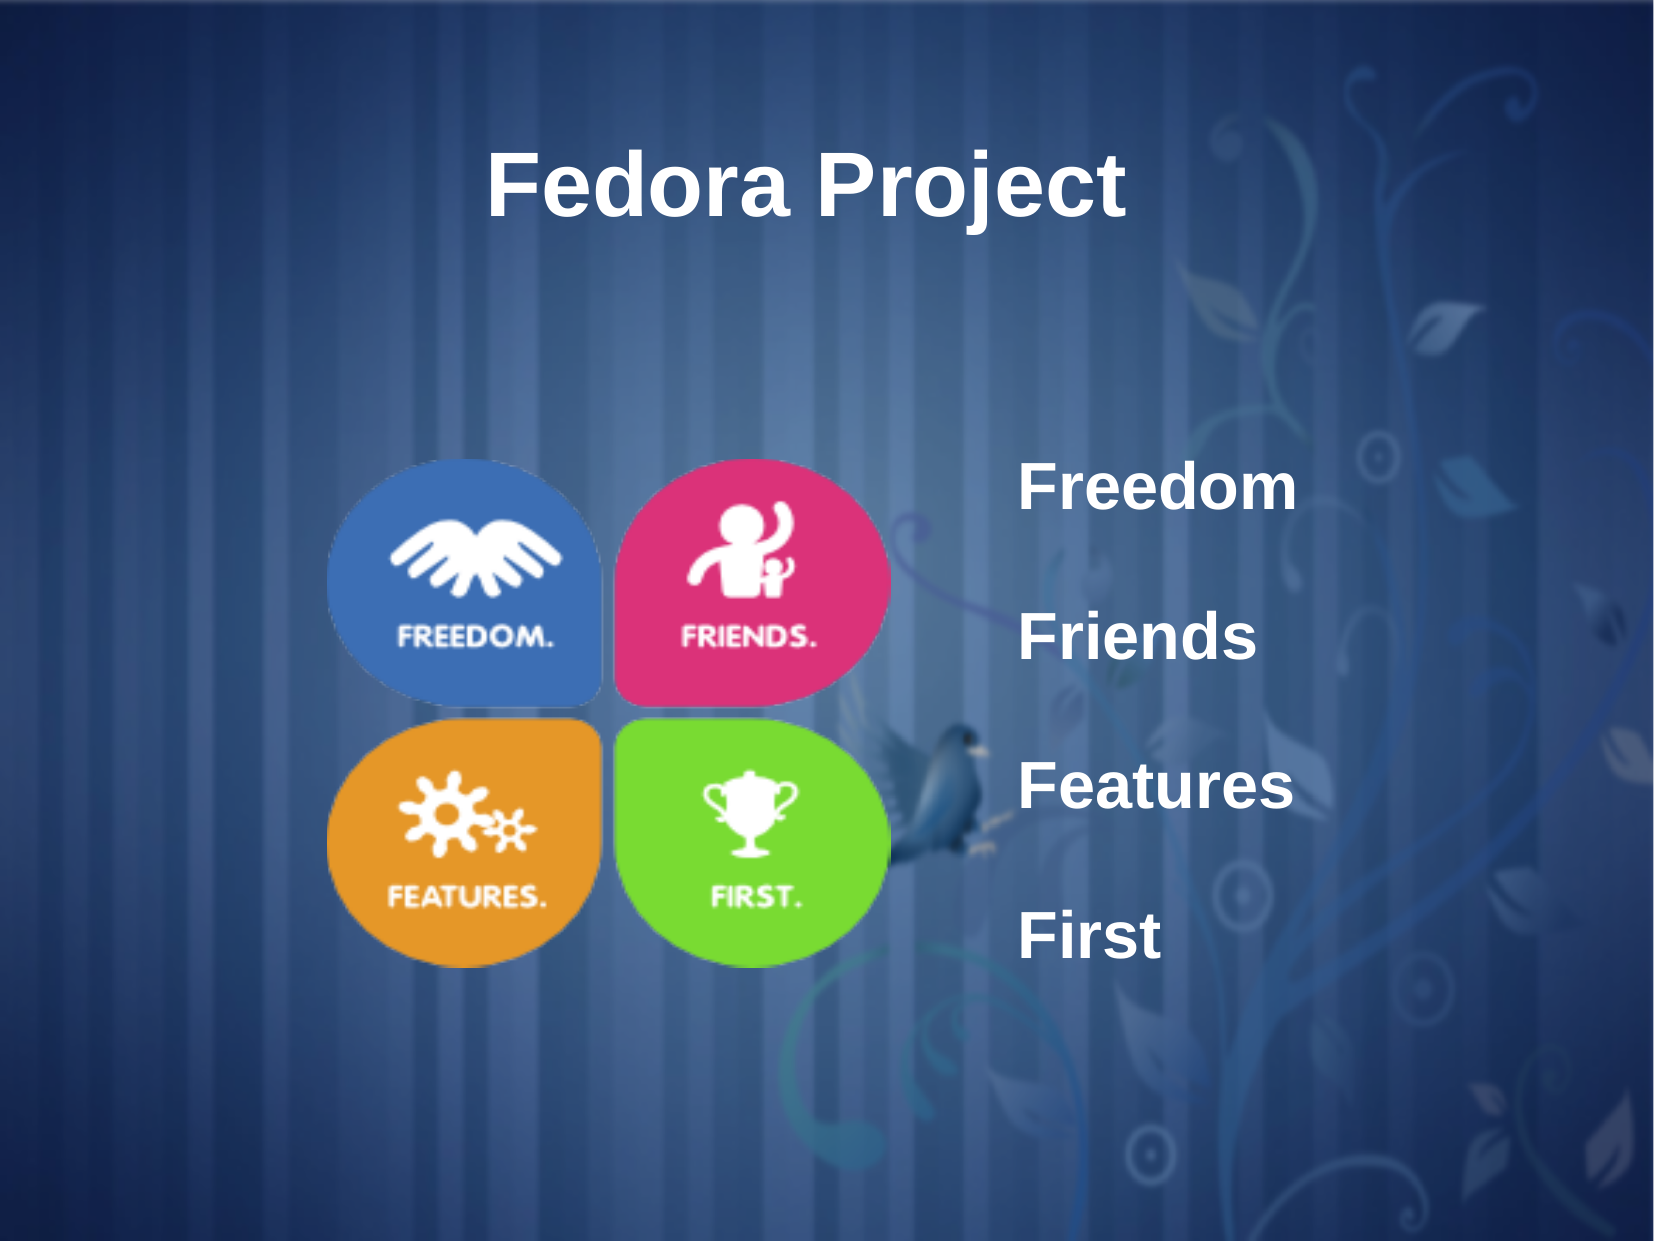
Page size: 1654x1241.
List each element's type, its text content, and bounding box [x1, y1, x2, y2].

text_box Fedora Project [450, 75, 1163, 347]
text_box Freedom Friends Features First [1002, 441, 1378, 981]
picture [0, 0, 1654, 1241]
